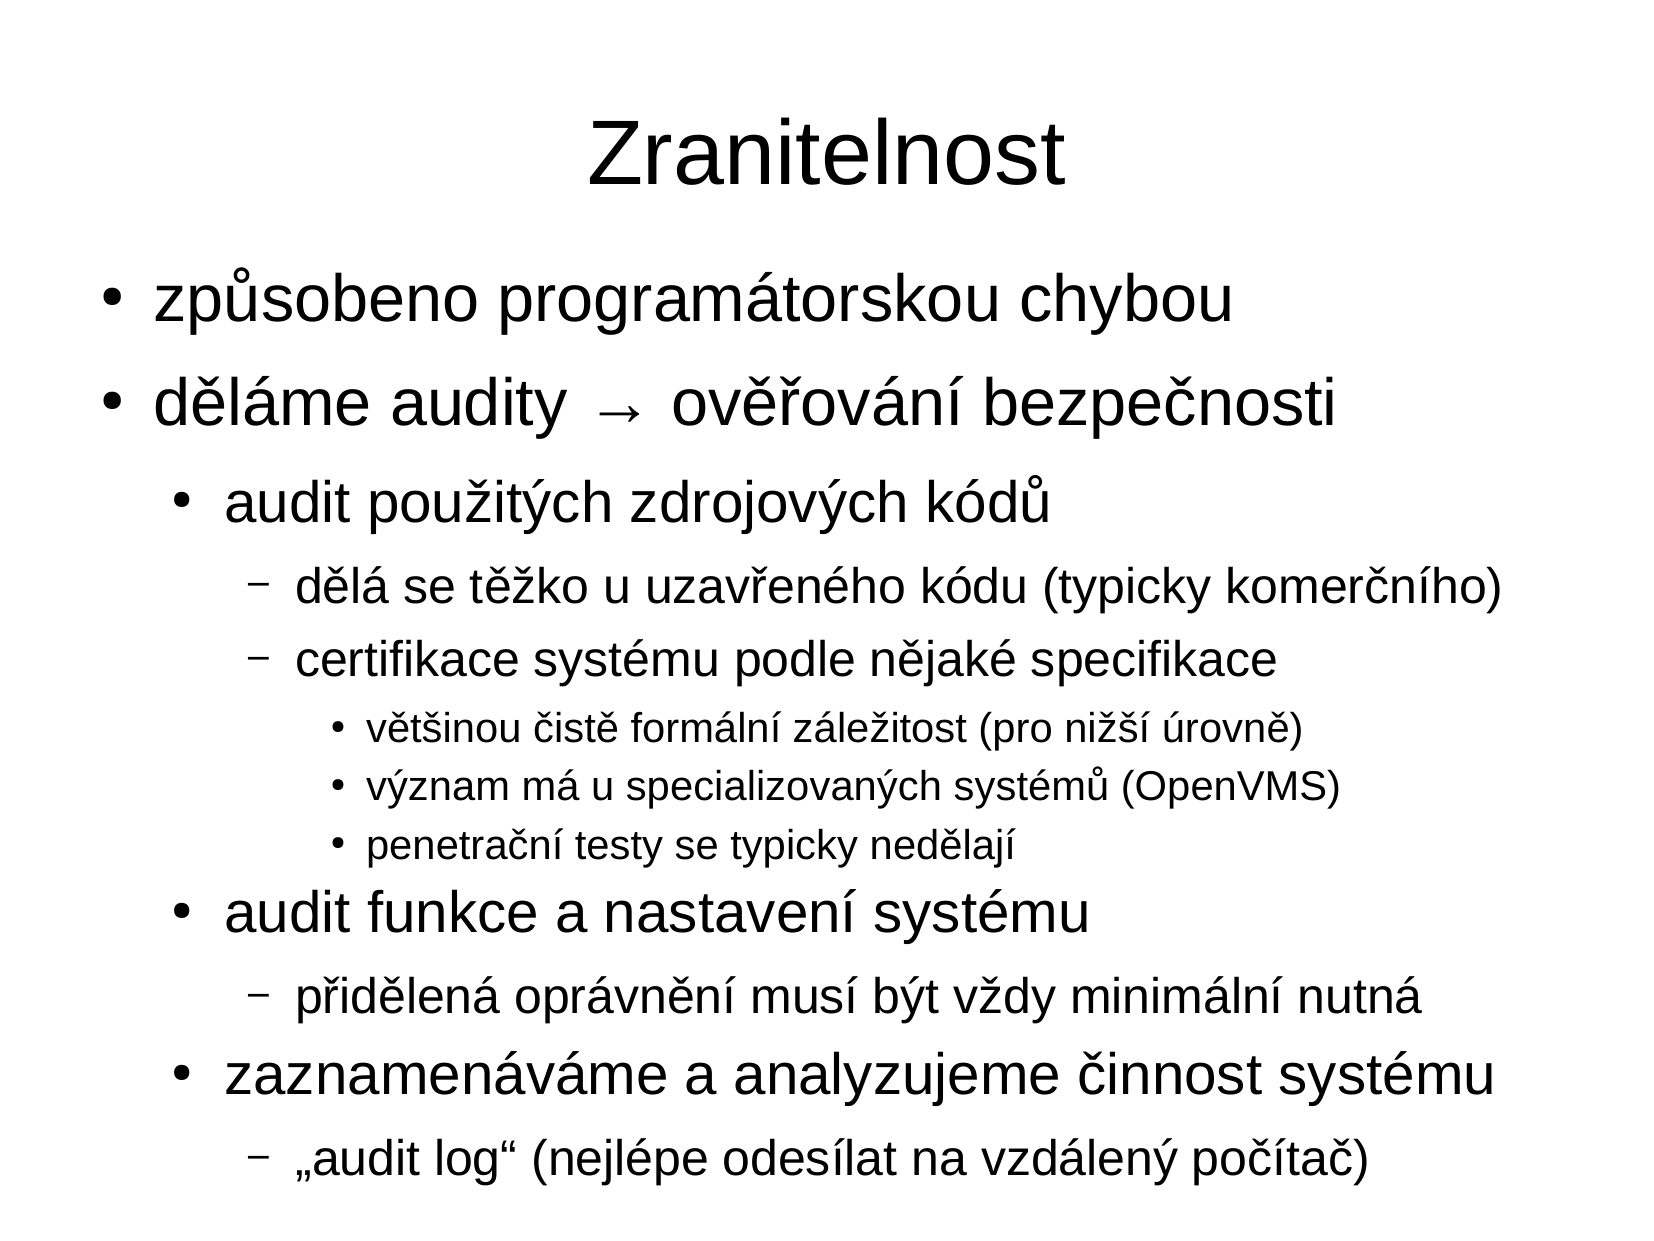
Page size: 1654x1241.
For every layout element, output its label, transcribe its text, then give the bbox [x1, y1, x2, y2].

title Zranitelnost [82, 56, 1571, 250]
list způsobeno programátorskou chybou děláme audity → ověřování bezpečnosti audit použitých zdrojových kódů dělá se těžko u uzavřeného kódu (typicky komerčního) certifikace systému podle nějaké specifikace většinou čistě formální záležitost (pro nižší úrovně) význam má u specializovaných systémů (OpenVMS) penetrační testy se typicky nedělají audit funkce a nastavení systému přidělená oprávnění musí být vždy minimální nutná zaznamenáváme a analyzujeme činnost systému „audit log“ (nejlépe odesílat na vzdálený počítač) [82, 260, 1571, 1187]
